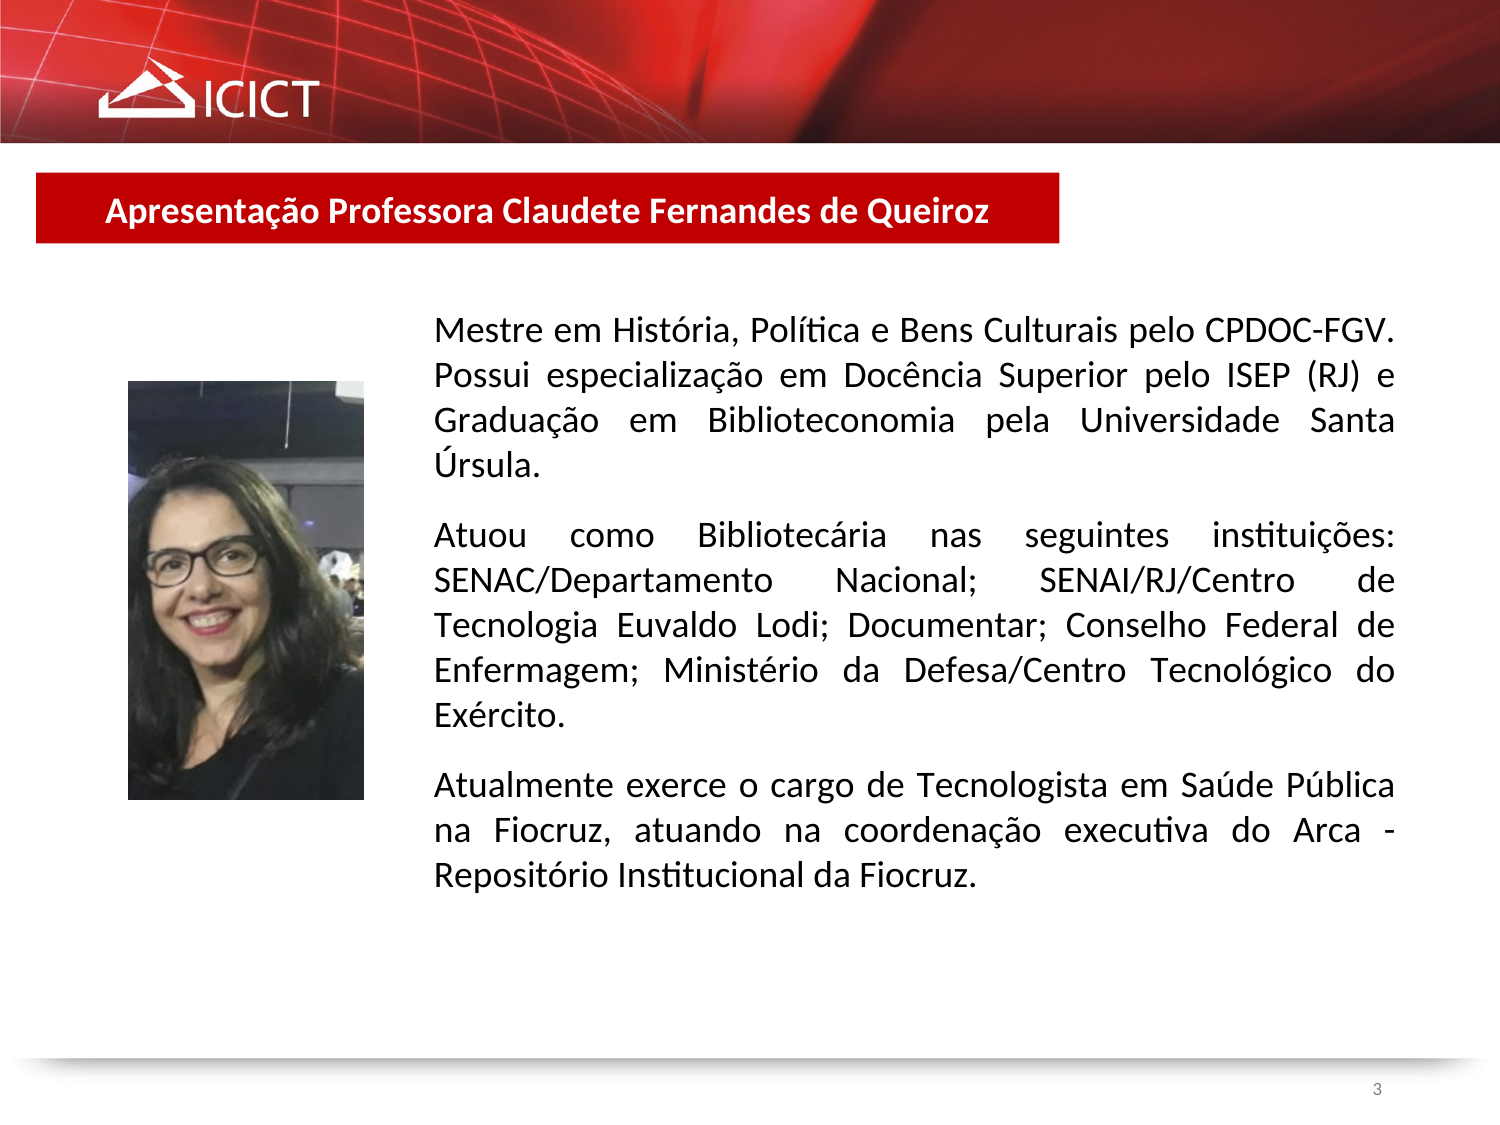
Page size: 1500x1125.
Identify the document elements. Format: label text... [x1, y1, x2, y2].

text_box Apresentação Professora Claudete Fernandes de Queiroz [36, 172, 1060, 244]
text_box <número> [1059, 1057, 1397, 1118]
picture [0, 0, 1500, 1125]
text_box Mestre em História, Política e Bens Culturais pelo CPDOC-FGV. Possui especialização em Docência Superior pelo ISEP (RJ) e Graduação em Biblioteconomia pela Universidade Santa Úrsula. Atuou como Bibliotecária nas seguintes instituições: SENAC/Departamento Nacional; SENAI/RJ/Centro de Tecnologia Euvaldo Lodi; Documentar; Conselho Federal de Enfermagem; Ministério da Defesa/Centro Tecnológico do Exército. Atualmente exerce o cargo de Tecnologista em Saúde Pública na Fiocruz, atuando na coordenação executiva do Arca -Repositório Institucional da Fiocruz. [419, 297, 1412, 903]
